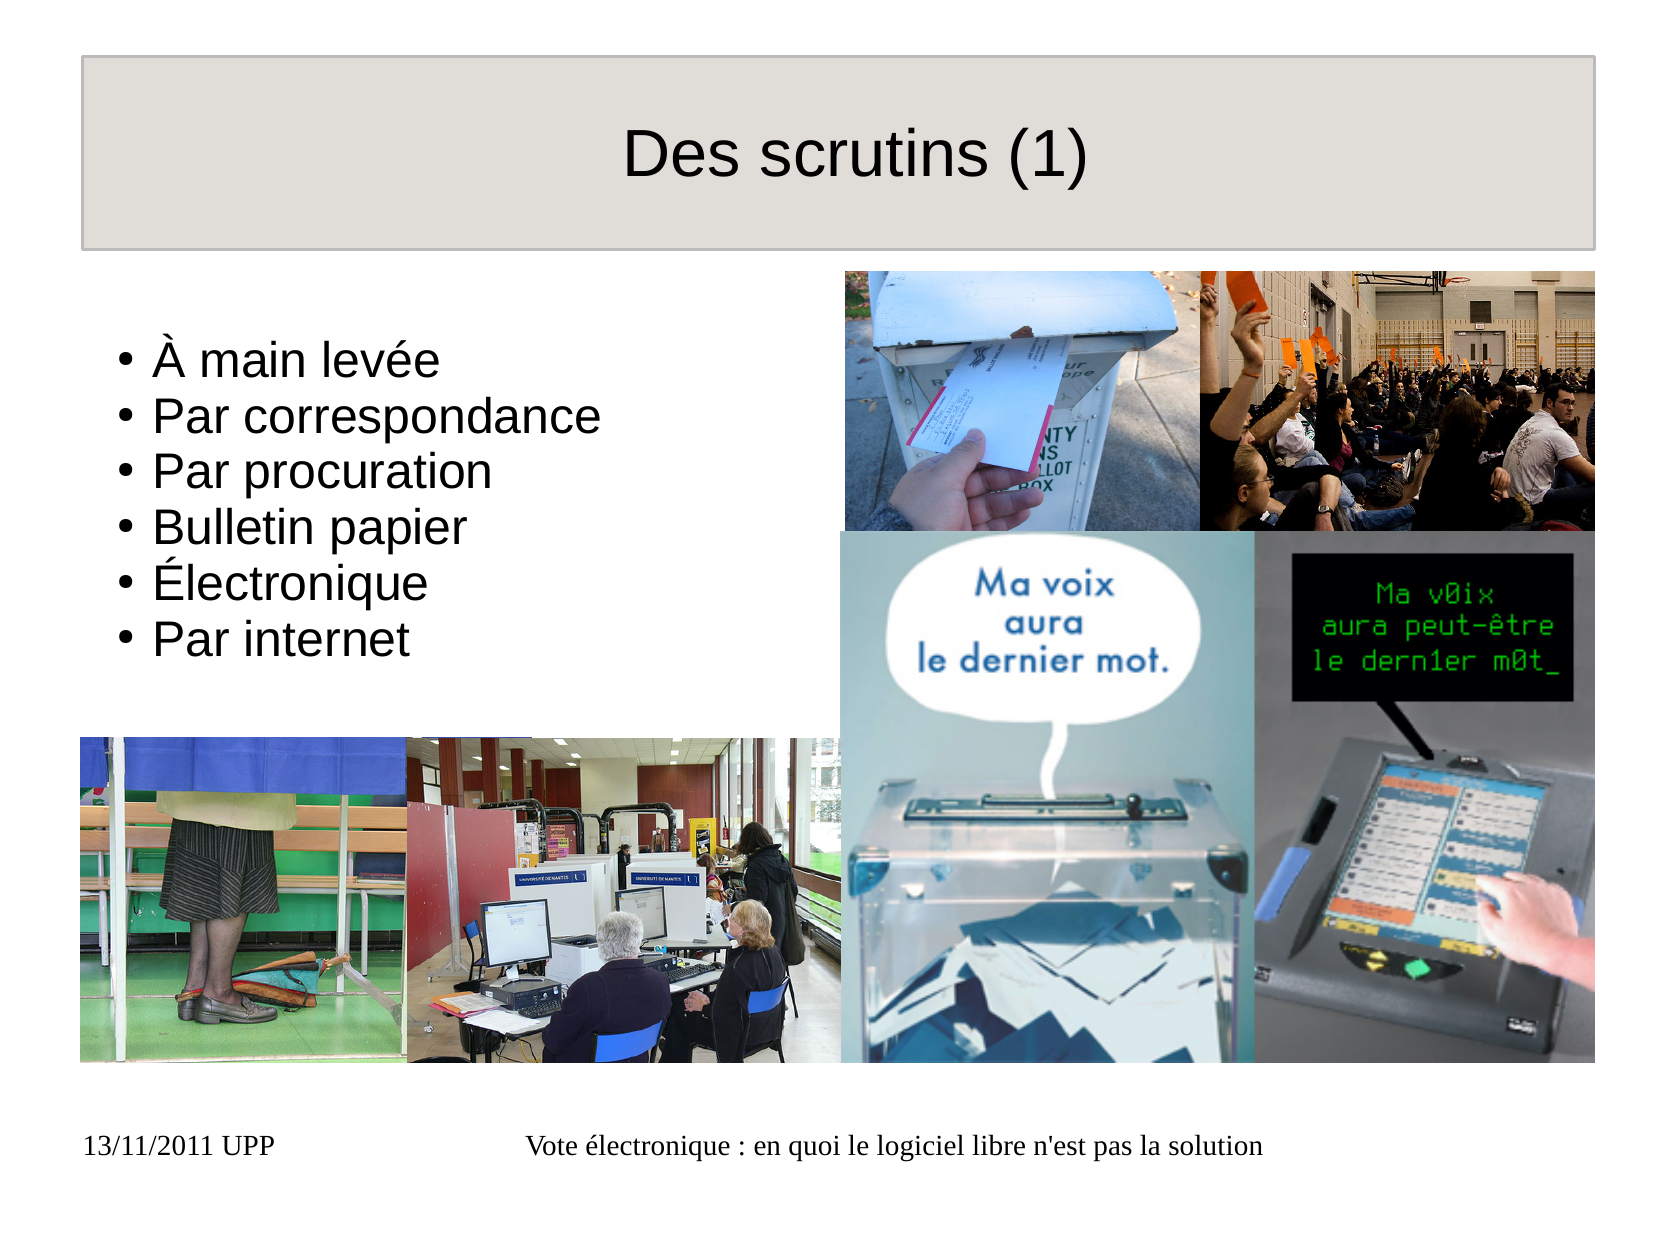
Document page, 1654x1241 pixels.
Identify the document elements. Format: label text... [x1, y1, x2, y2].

title Des scrutins (1) [82, 56, 1595, 250]
text_box À main levée Par correspondance Par procuration Bulletin papier Électronique Par internet [66, 324, 709, 712]
picture [80, 271, 1595, 1063]
